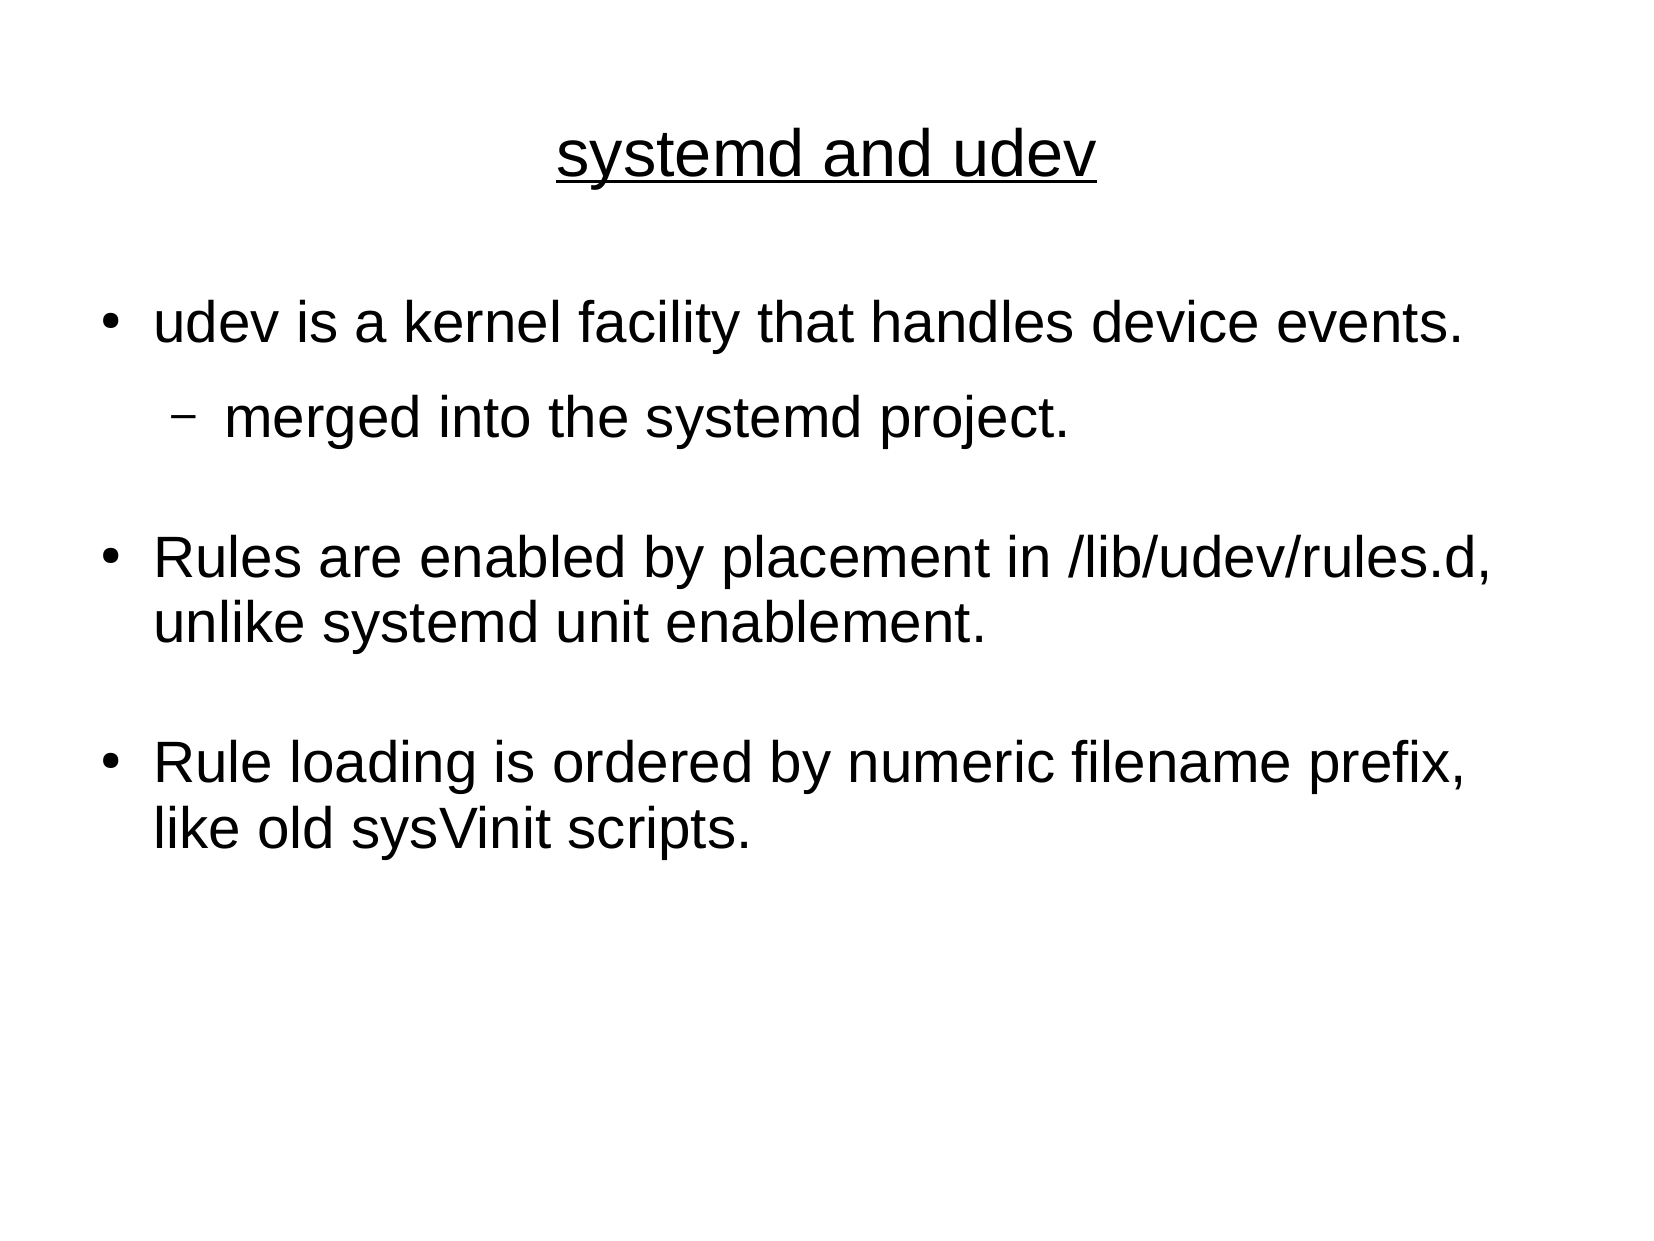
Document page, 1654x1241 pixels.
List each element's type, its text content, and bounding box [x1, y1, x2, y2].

title systemd and udev [82, 49, 1571, 257]
list udev is a kernel facility that handles device events. merged into the systemd project. Rules are enabled by placement in /lib/udev/rules.d, unlike systemd unit enablement. Rule loading is ordered by numeric filename prefix, like old sysVinit scripts. [82, 290, 1561, 1156]
